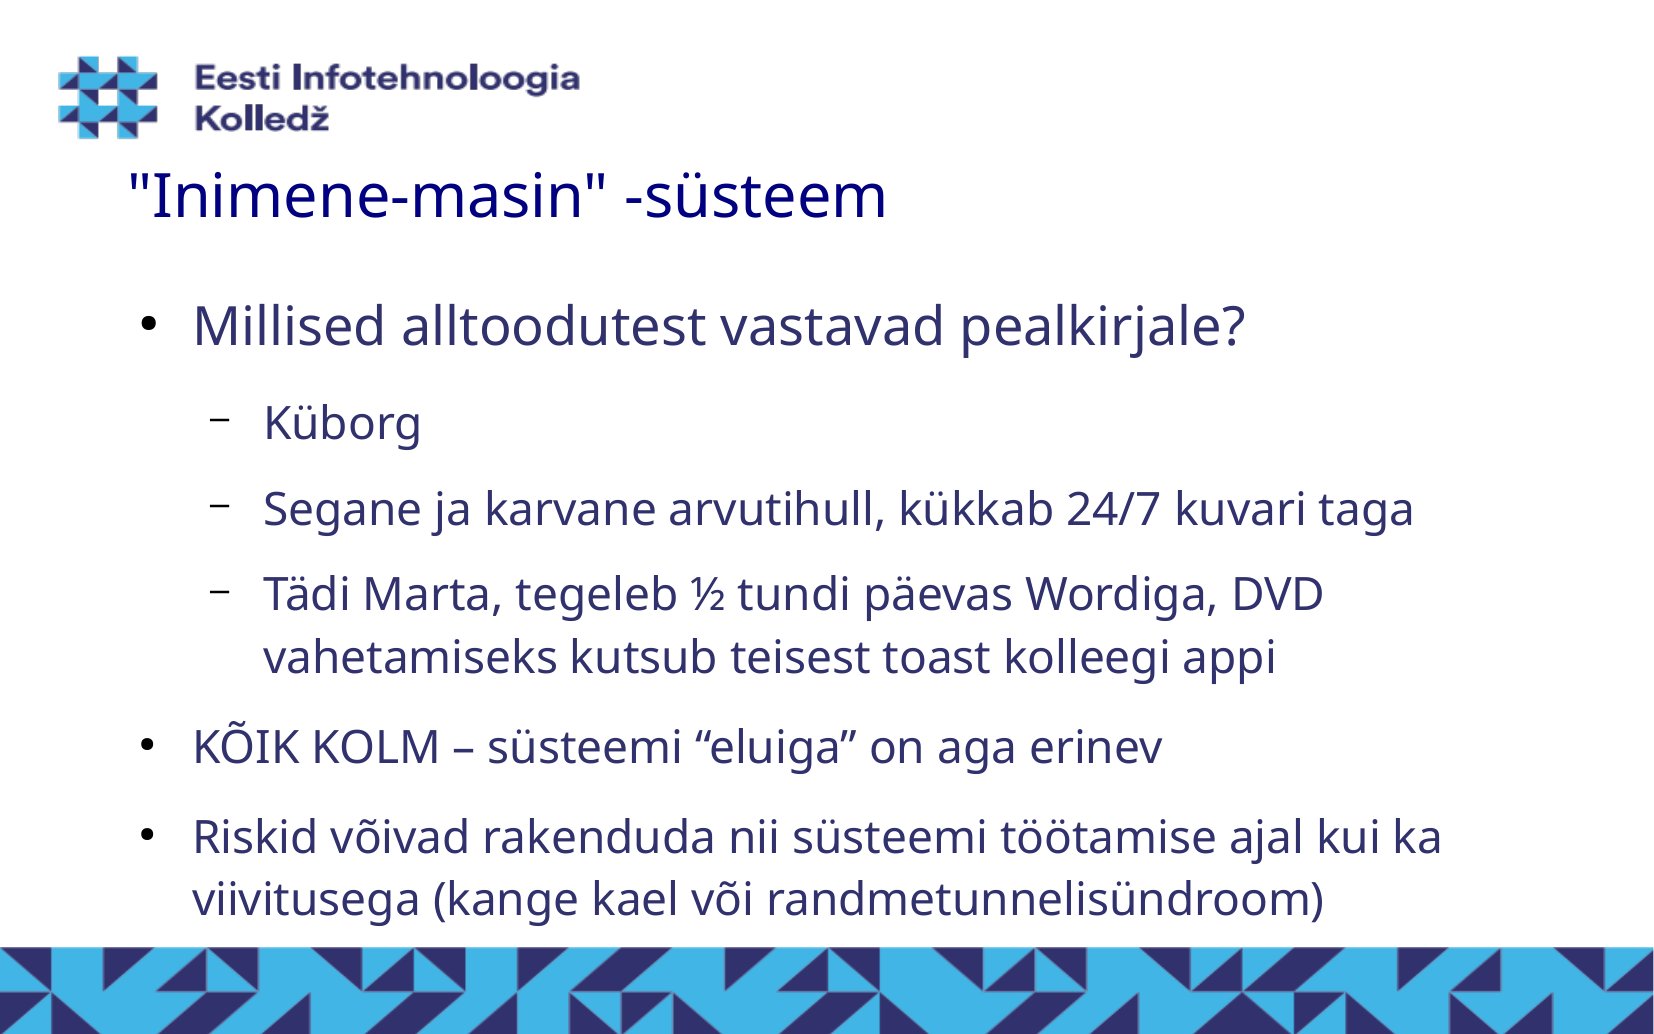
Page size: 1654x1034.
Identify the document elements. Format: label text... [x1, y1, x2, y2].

title "Inimene-masin" -süsteem [127, 107, 1539, 281]
list Millised alltoodutest vastavad pealkirjale? Küborg Segane ja karvane arvutihull, kükkab 24/7 kuvari taga Tädi Marta, tegeleb ½ tundi päevas Wordiga, DVD vahetamiseks kutsub teisest toast kolleegi appi KÕIK KOLM – süsteemi “eluiga” on aga erinev Riskid võivad rakenduda nii süsteemi töötamise ajal kui ka viivitusega (kange kael või randmetunnelisündroom) [121, 287, 1533, 939]
